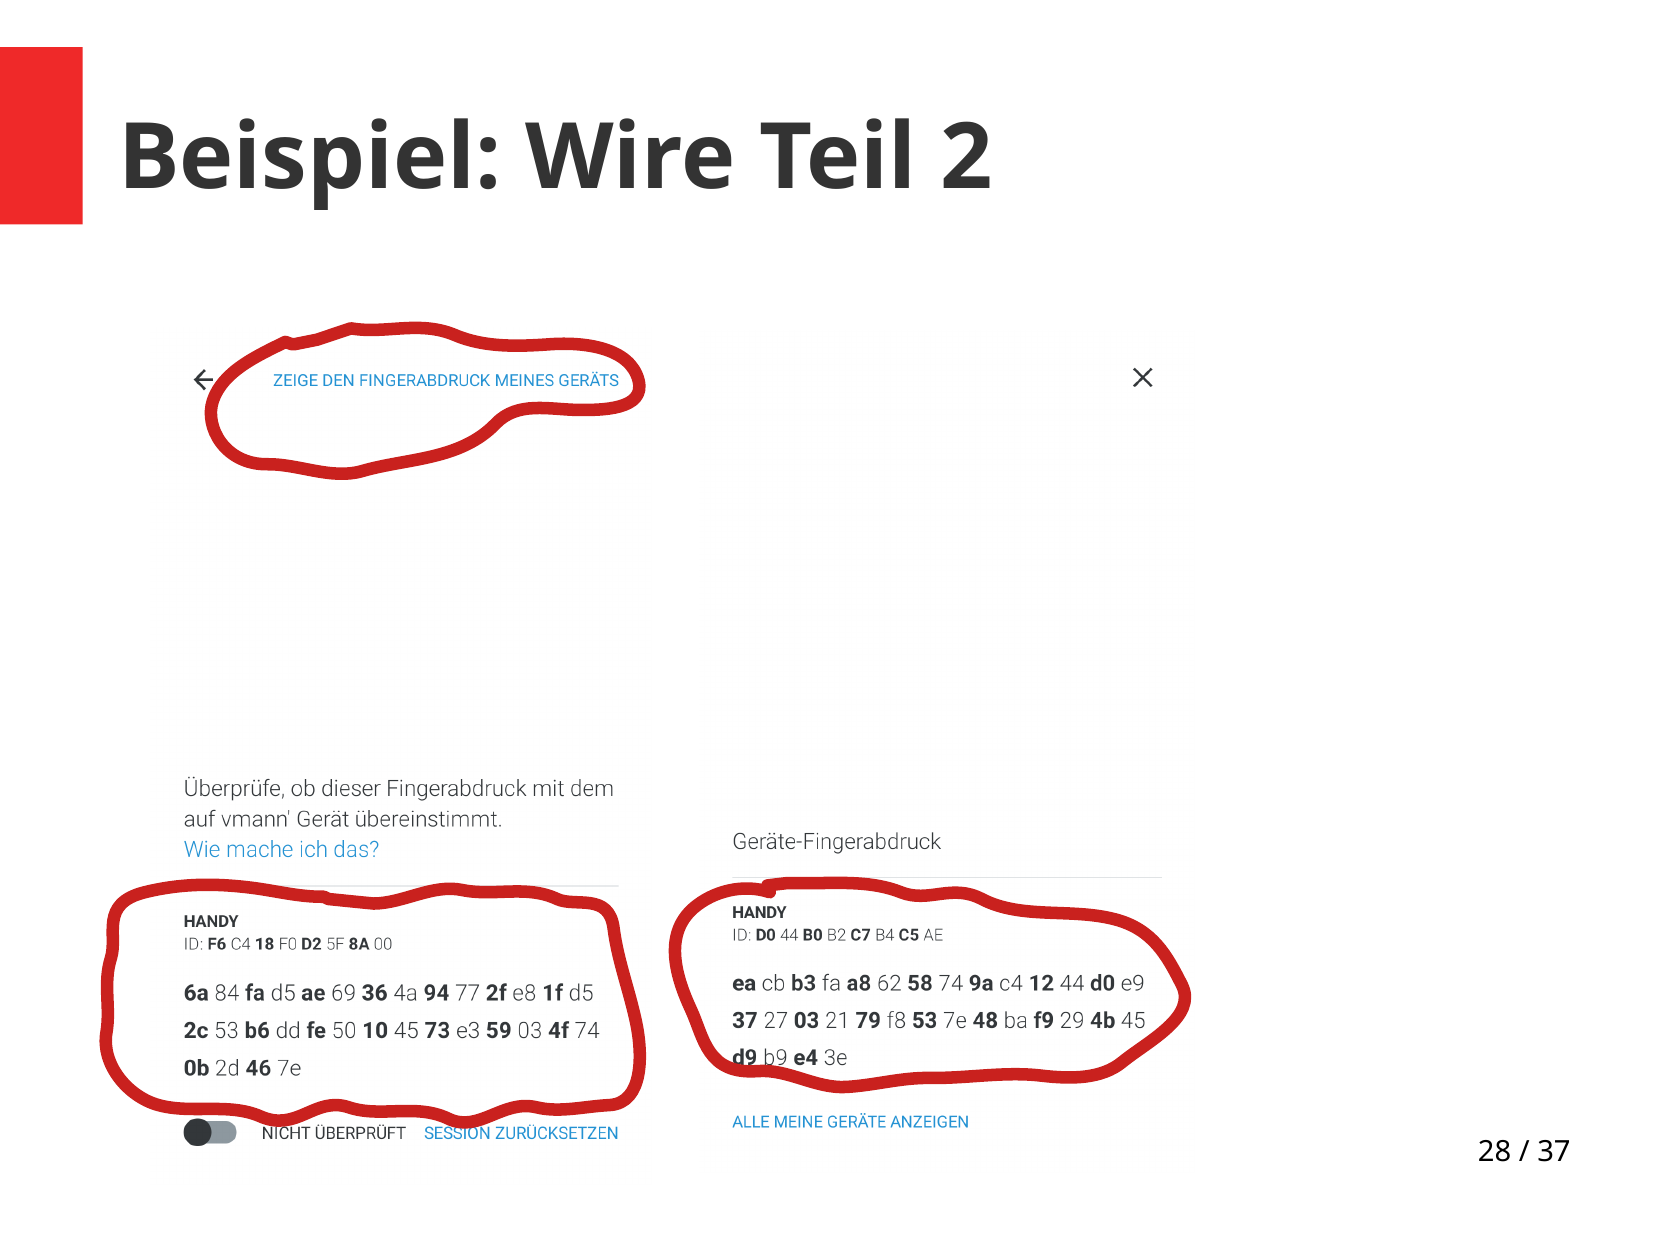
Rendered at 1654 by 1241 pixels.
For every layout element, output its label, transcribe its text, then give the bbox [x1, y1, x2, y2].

picture [150, 892, 633, 1116]
picture [218, 335, 633, 467]
picture [150, 327, 652, 1186]
picture [699, 890, 1178, 1080]
title Beispiel: Wire Teil 2 [118, 49, 1571, 257]
picture [699, 330, 1195, 1173]
